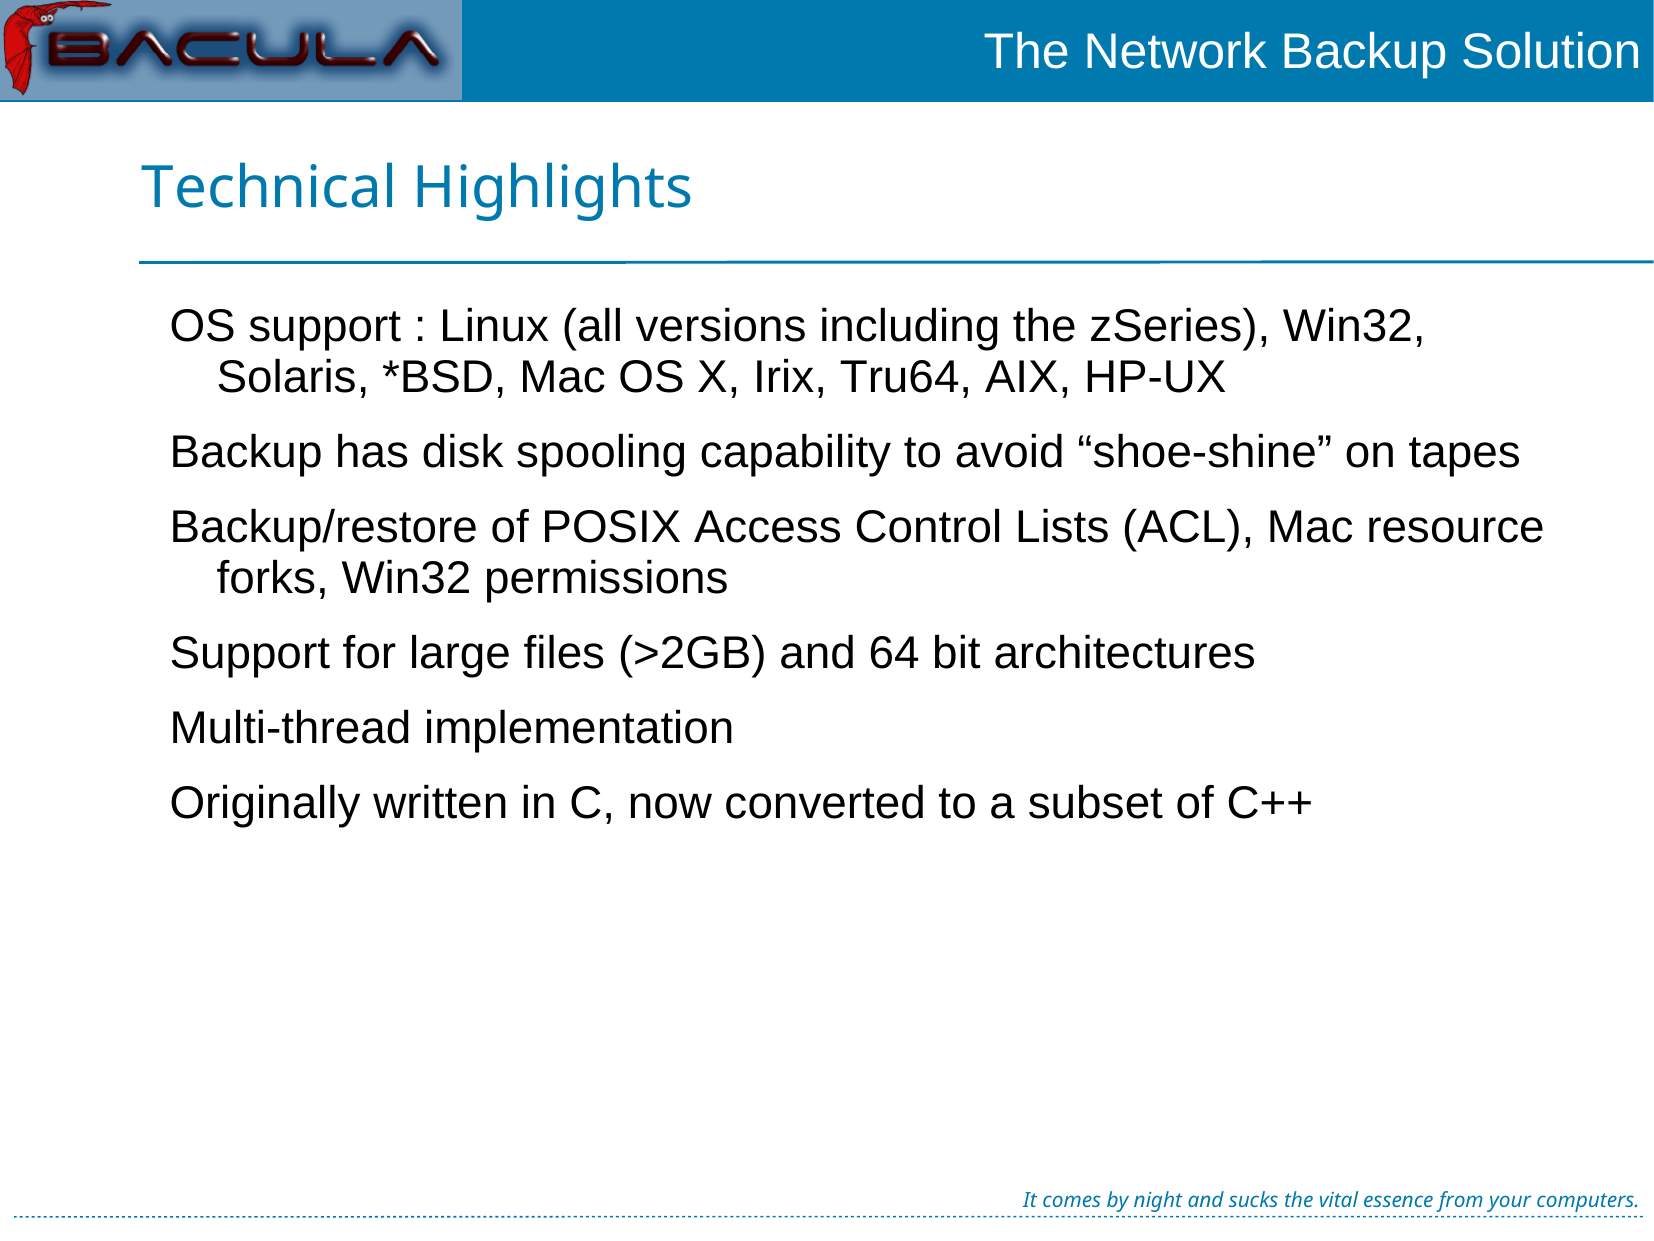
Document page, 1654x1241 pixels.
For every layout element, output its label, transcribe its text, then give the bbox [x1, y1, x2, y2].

title Technical Highlights [141, 112, 1501, 226]
list OS support : Linux (all versions including the zSeries), Win32, Solaris, *BSD, Mac OS X, Irix, Tru64, AIX, HP-UX Backup has disk spooling capability to avoid “shoe-shine” on tapes Backup/restore of POSIX Access Control Lists (ACL), Mac resource forks, Win32 permissions Support for large files (>2GB) and 64 bit architectures Multi-thread implementation Originally written in C, now converted to a subset of C++ [75, 300, 1593, 1051]
picture [0, 0, 461, 99]
